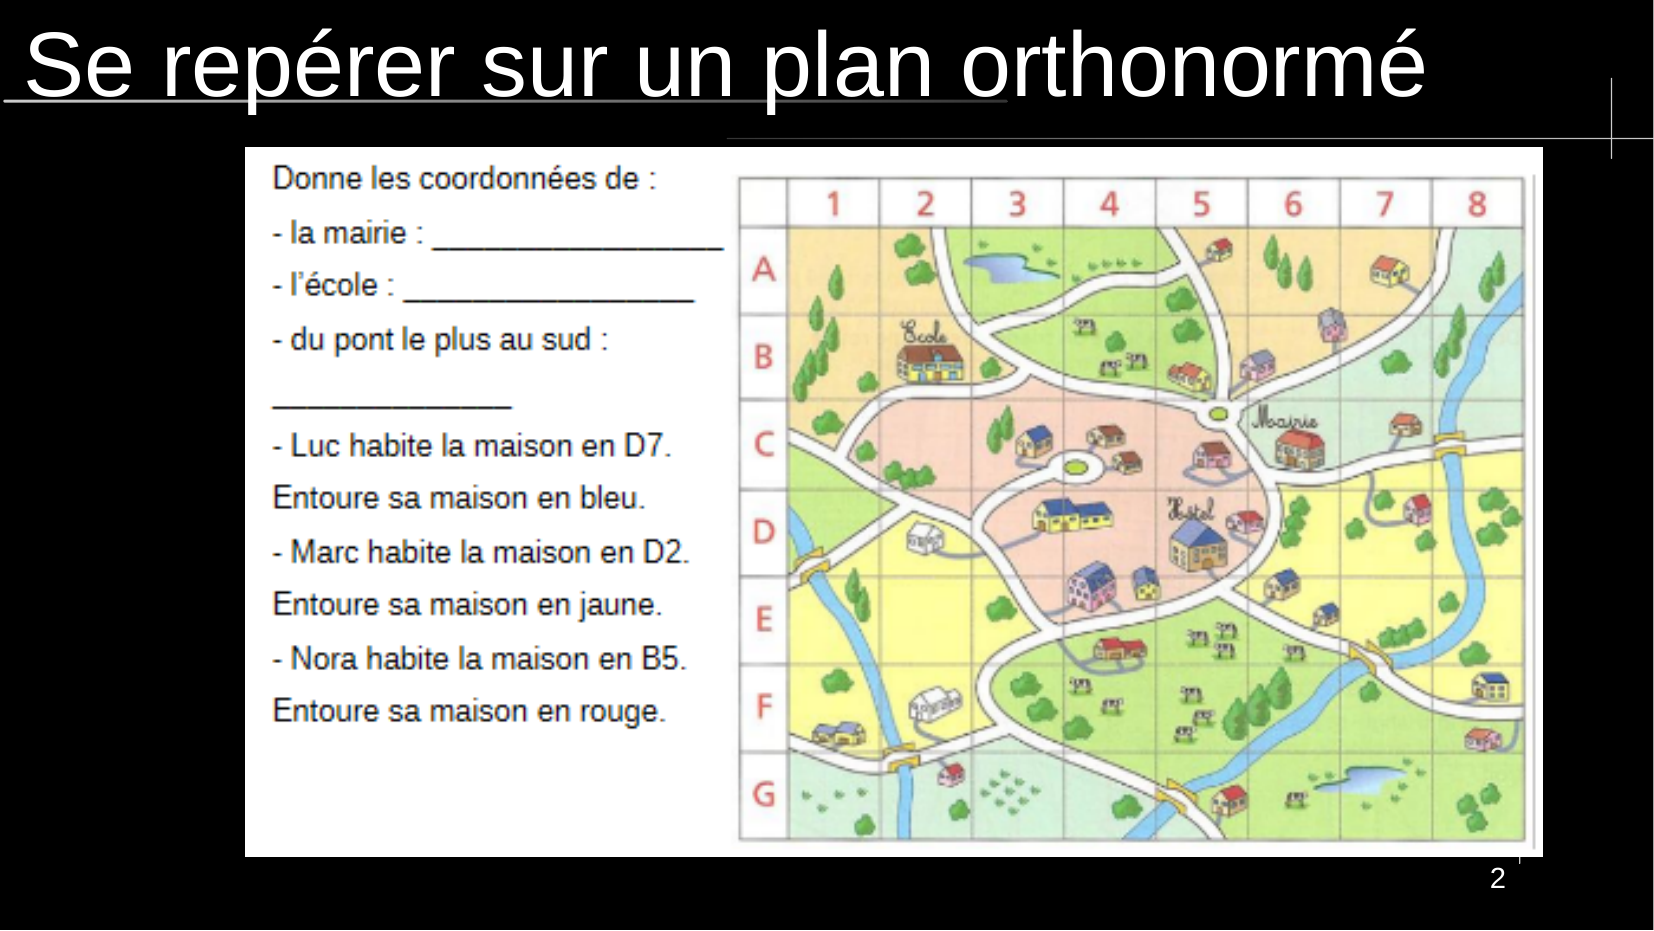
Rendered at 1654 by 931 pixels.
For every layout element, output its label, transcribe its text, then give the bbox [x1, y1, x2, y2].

title Se repérer sur un plan orthonormé [23, 11, 1589, 119]
picture [245, 147, 1543, 857]
